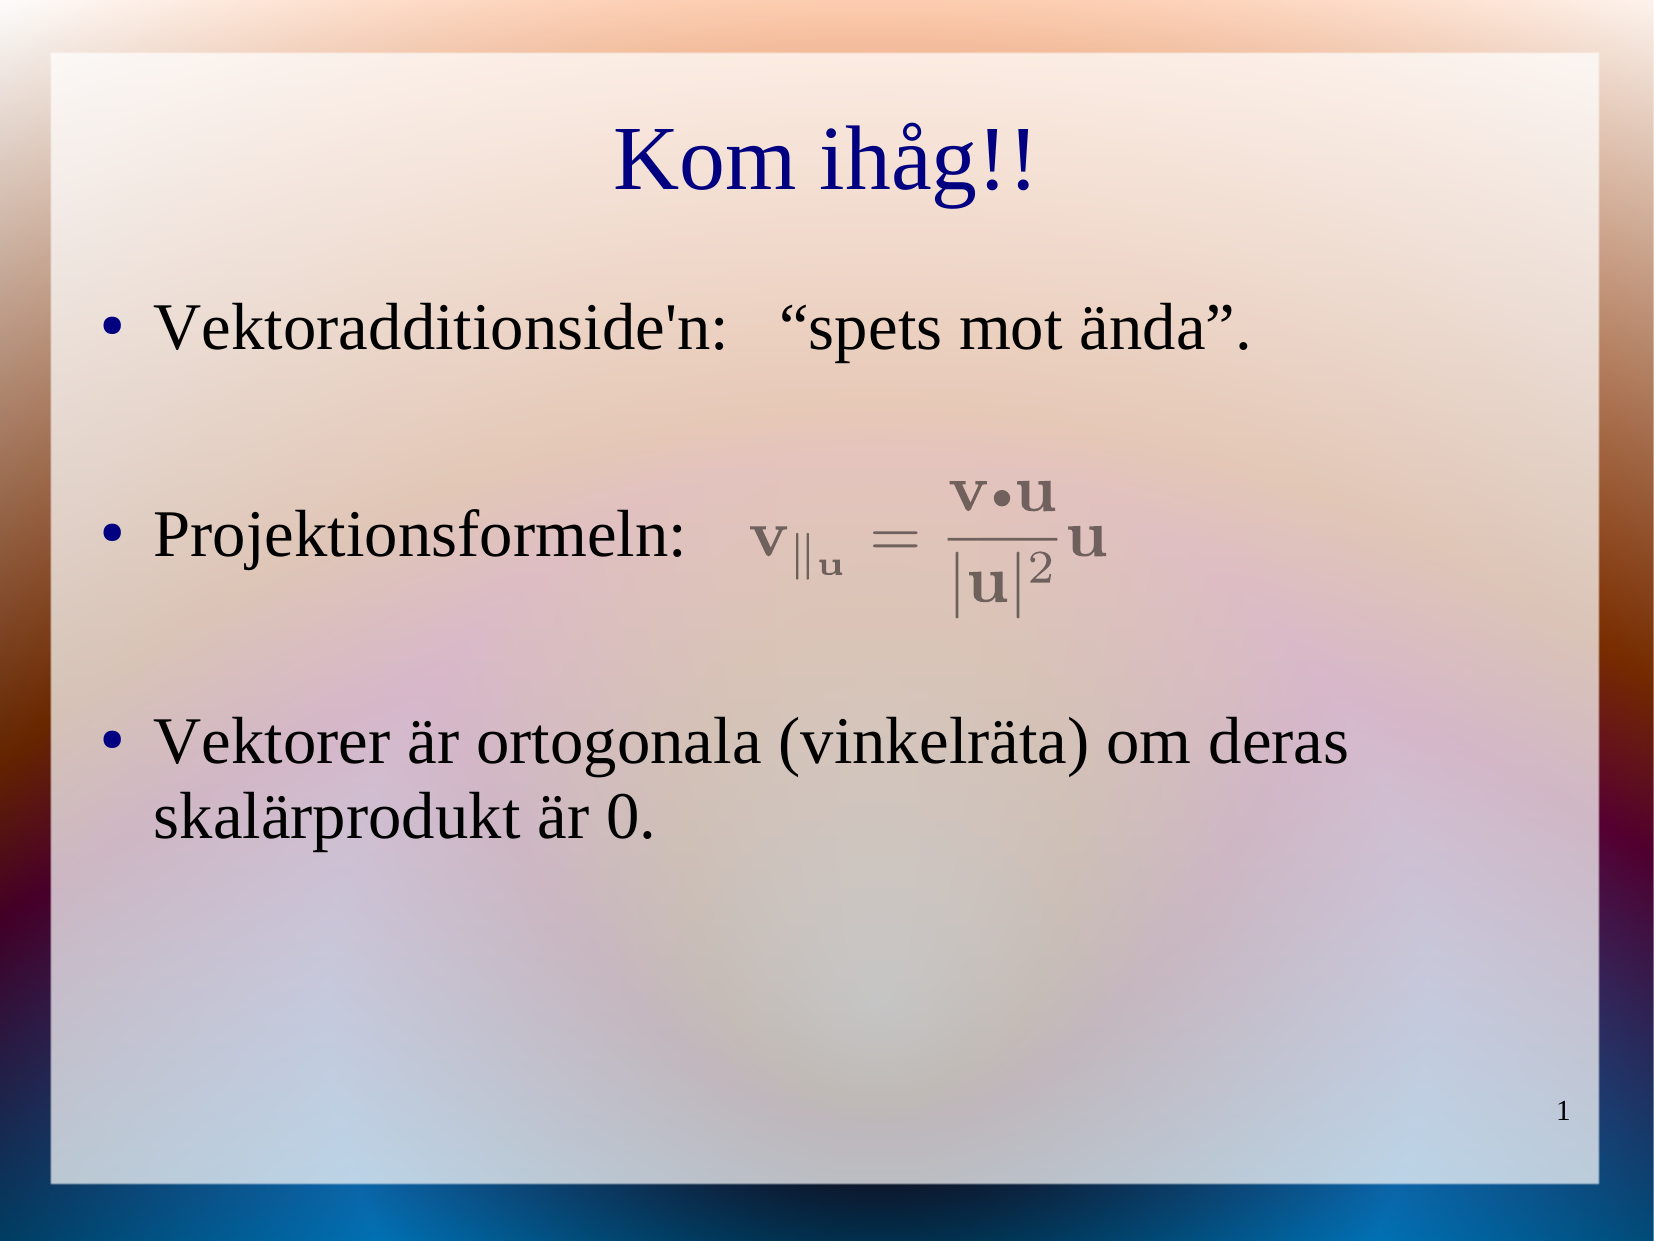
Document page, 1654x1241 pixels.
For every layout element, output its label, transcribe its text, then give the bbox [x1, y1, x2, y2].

list Vektoradditionside'n: “spets mot ända”. Projektionsformeln: Vektorer är ortogonala (vinkelräta) om deras skalärprodukt är 0. [82, 290, 1571, 1109]
title Kom ihåg!! [82, 55, 1571, 263]
picture [0, 0, 1654, 1241]
text_box [748, 480, 1108, 619]
